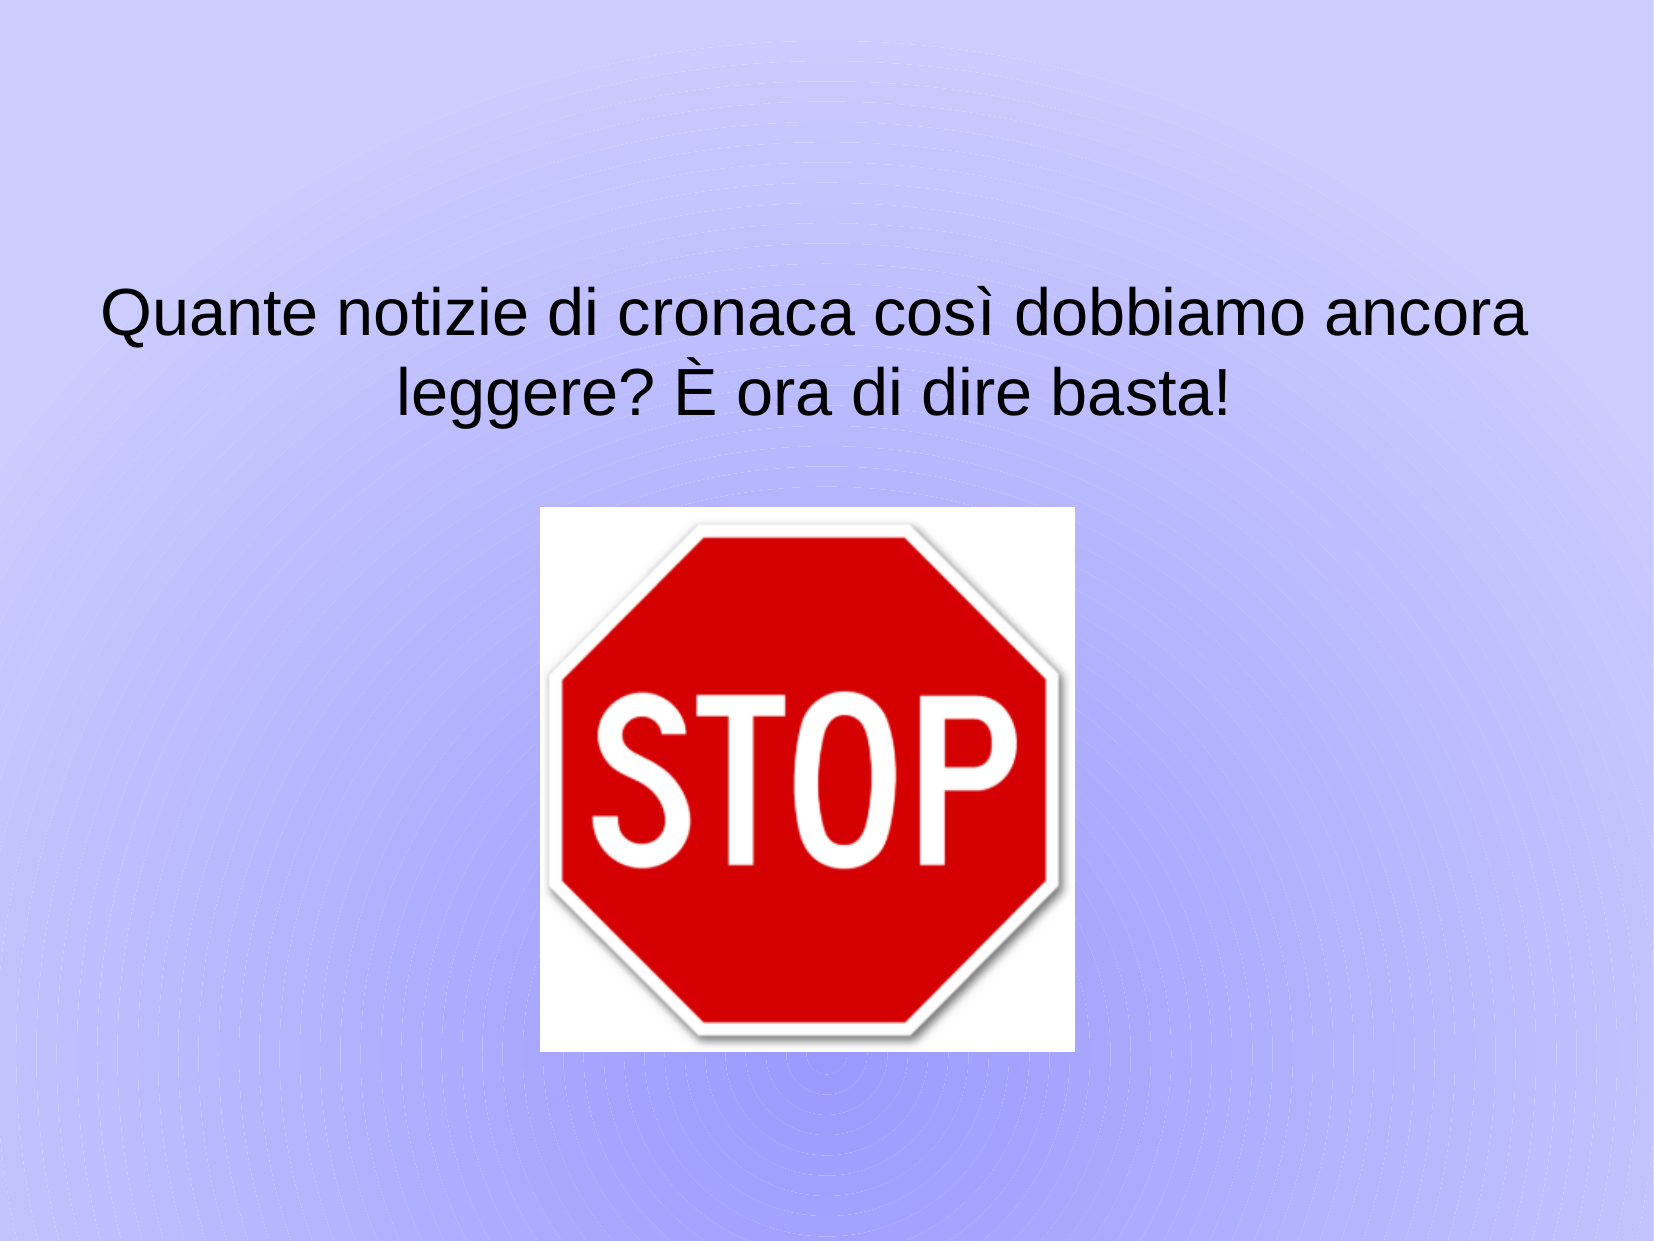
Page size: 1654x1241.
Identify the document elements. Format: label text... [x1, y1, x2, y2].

subtitle Quante notizie di cronaca così dobbiamo ancora leggere? È ora di dire basta! [59, 27, 1571, 780]
picture [540, 507, 1075, 1052]
